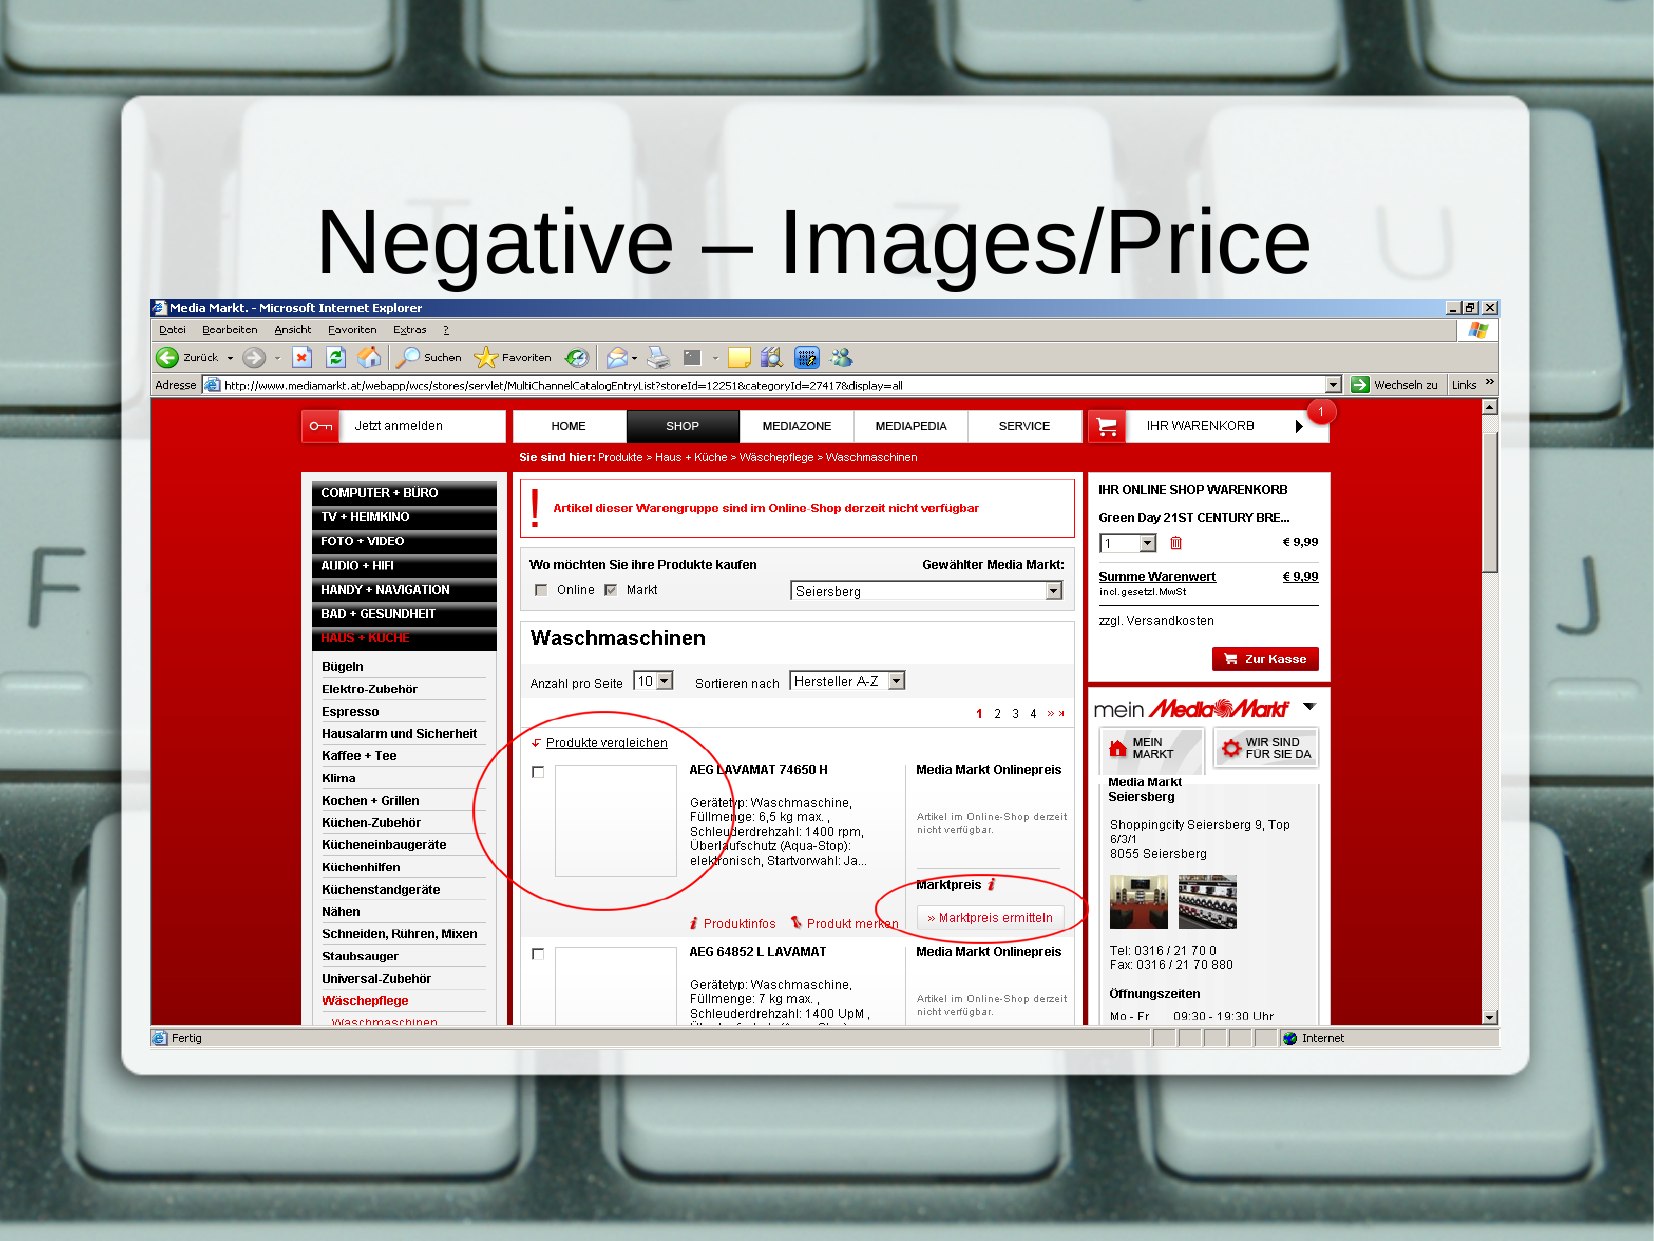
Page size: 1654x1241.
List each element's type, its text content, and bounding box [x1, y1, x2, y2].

picture [0, 0, 1654, 1241]
title Negative – Images/Price [129, 145, 1501, 338]
